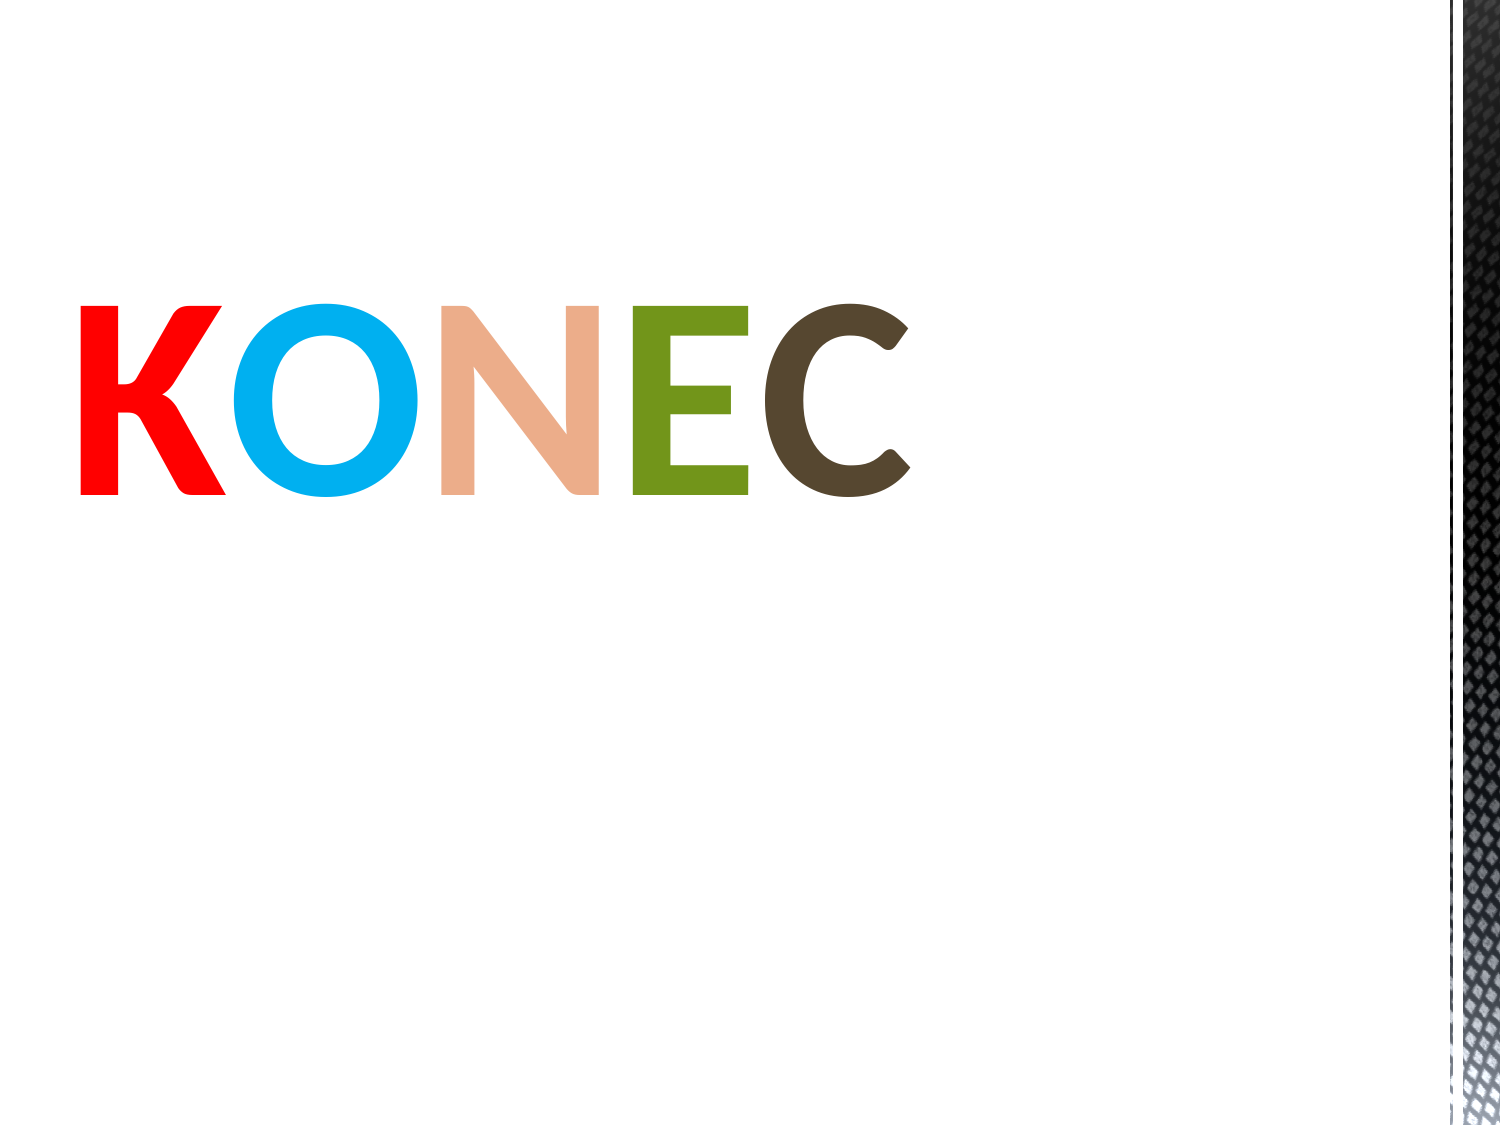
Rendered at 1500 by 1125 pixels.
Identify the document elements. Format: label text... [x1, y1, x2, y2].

picture [1447, 0, 1500, 1125]
text_box KONEC [53, 196, 1400, 562]
